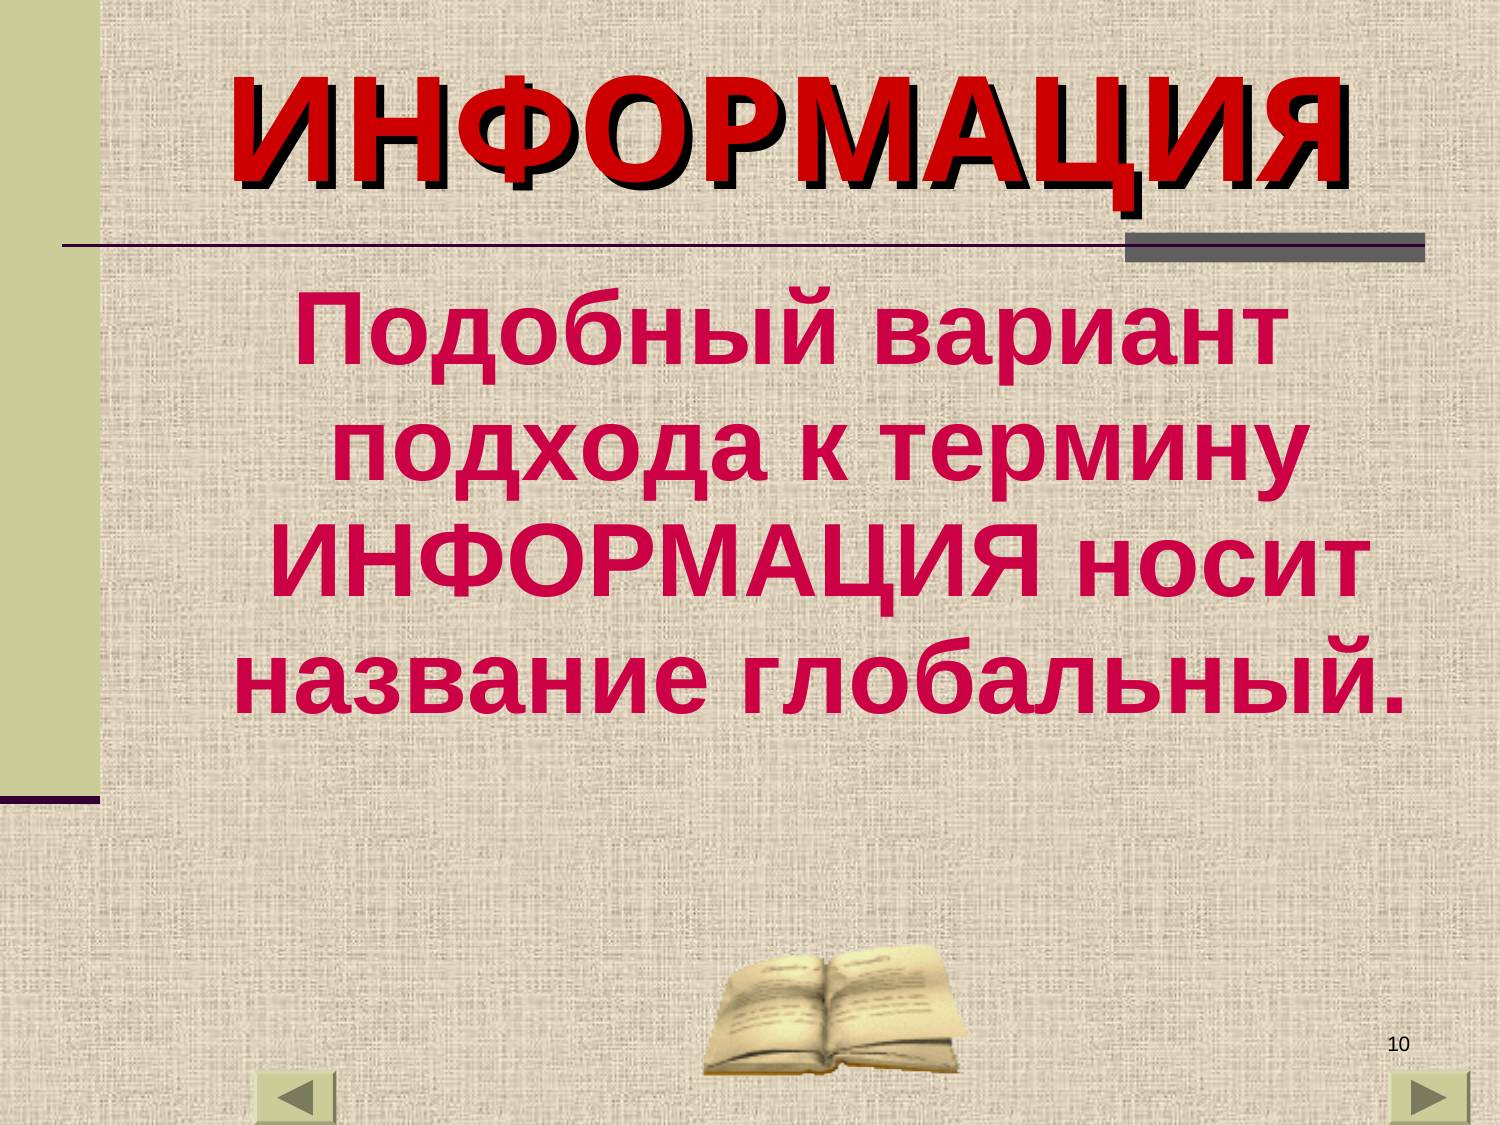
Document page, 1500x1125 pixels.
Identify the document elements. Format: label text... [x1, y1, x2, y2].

text_box [1389, 1070, 1471, 1125]
text_box [255, 1070, 337, 1125]
list Подобный вариант подхода к термину ИНФОРМАЦИЯ носит название глобальный. [150, 262, 1436, 1032]
title ИНФОРМАЦИЯ [150, 30, 1426, 219]
picture [0, 0, 1500, 1125]
